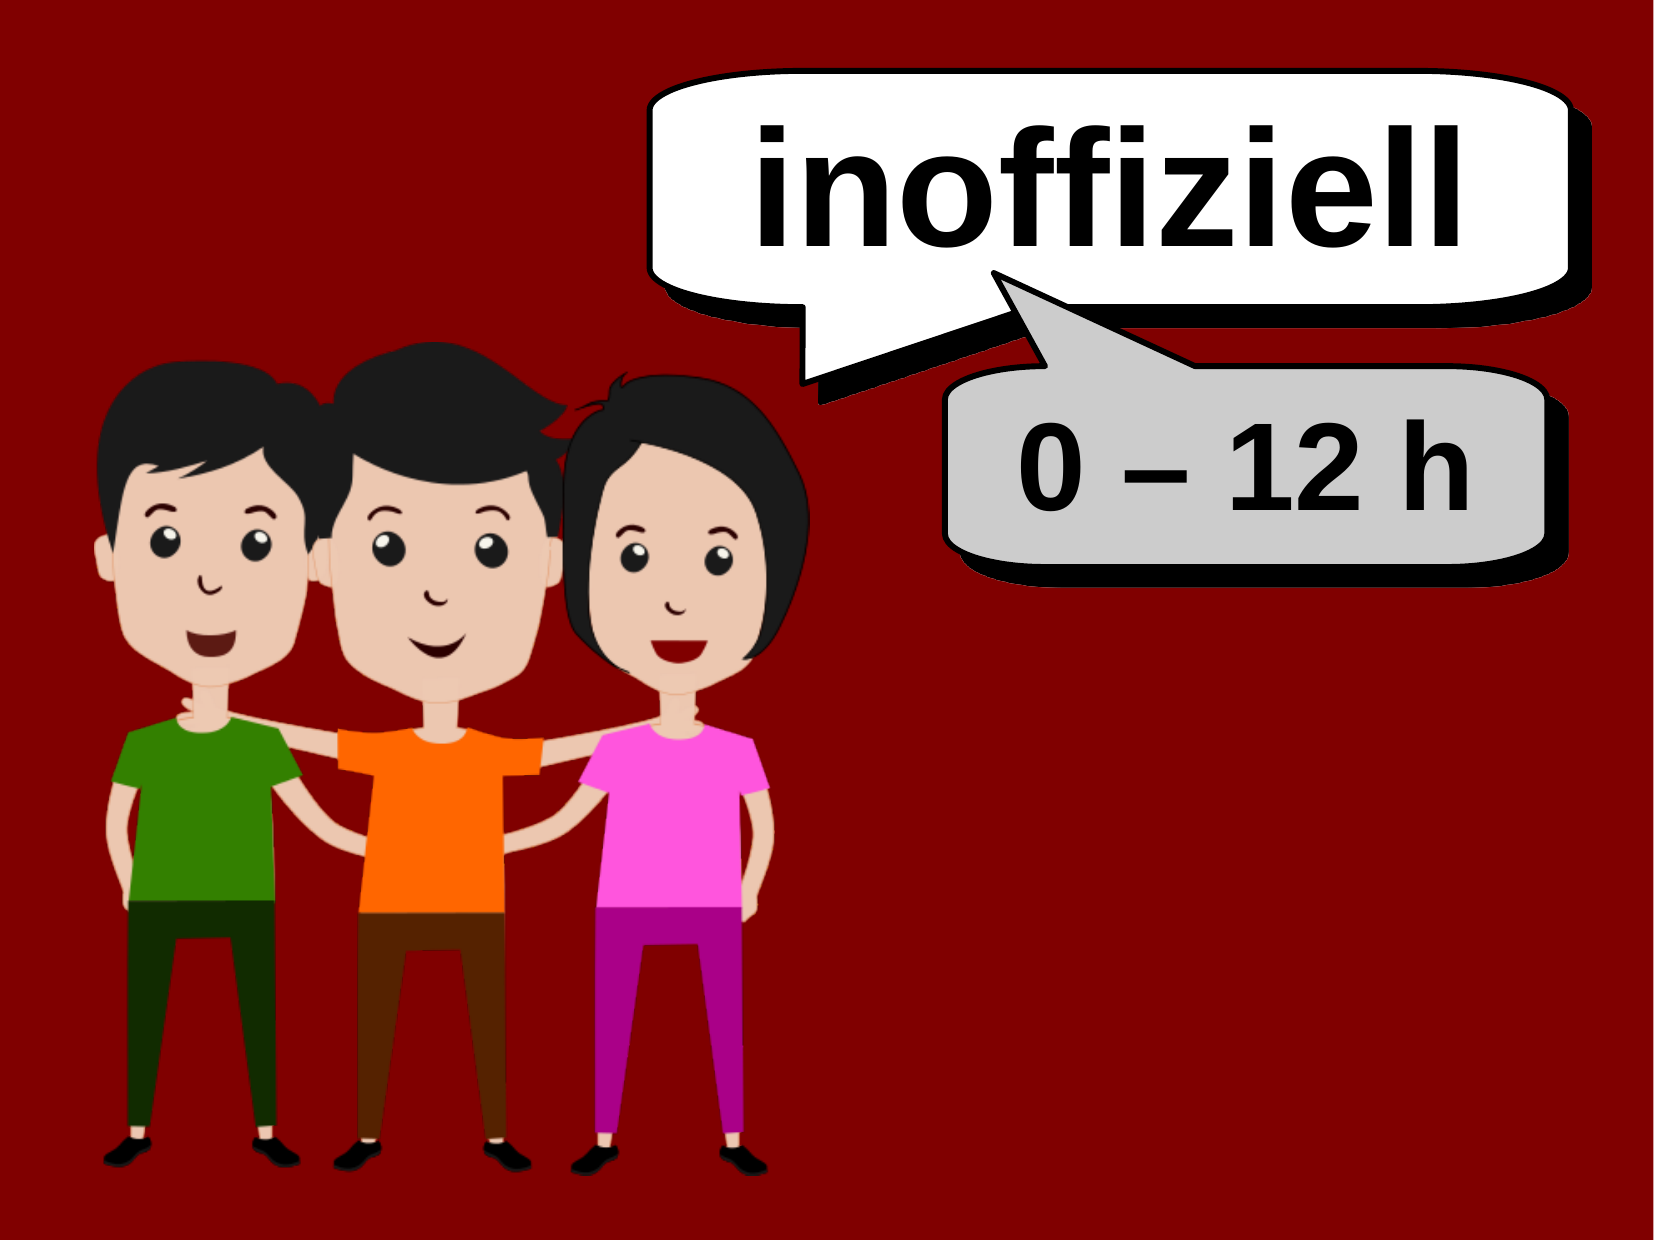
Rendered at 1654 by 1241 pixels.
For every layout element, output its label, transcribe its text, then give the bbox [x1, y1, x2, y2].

picture [94, 342, 810, 1176]
text_box [704, 273, 1548, 567]
text_box 0 – 12 h [962, 389, 1530, 551]
text_box [649, 70, 1571, 297]
text_box inoffiziell [696, 88, 1524, 298]
